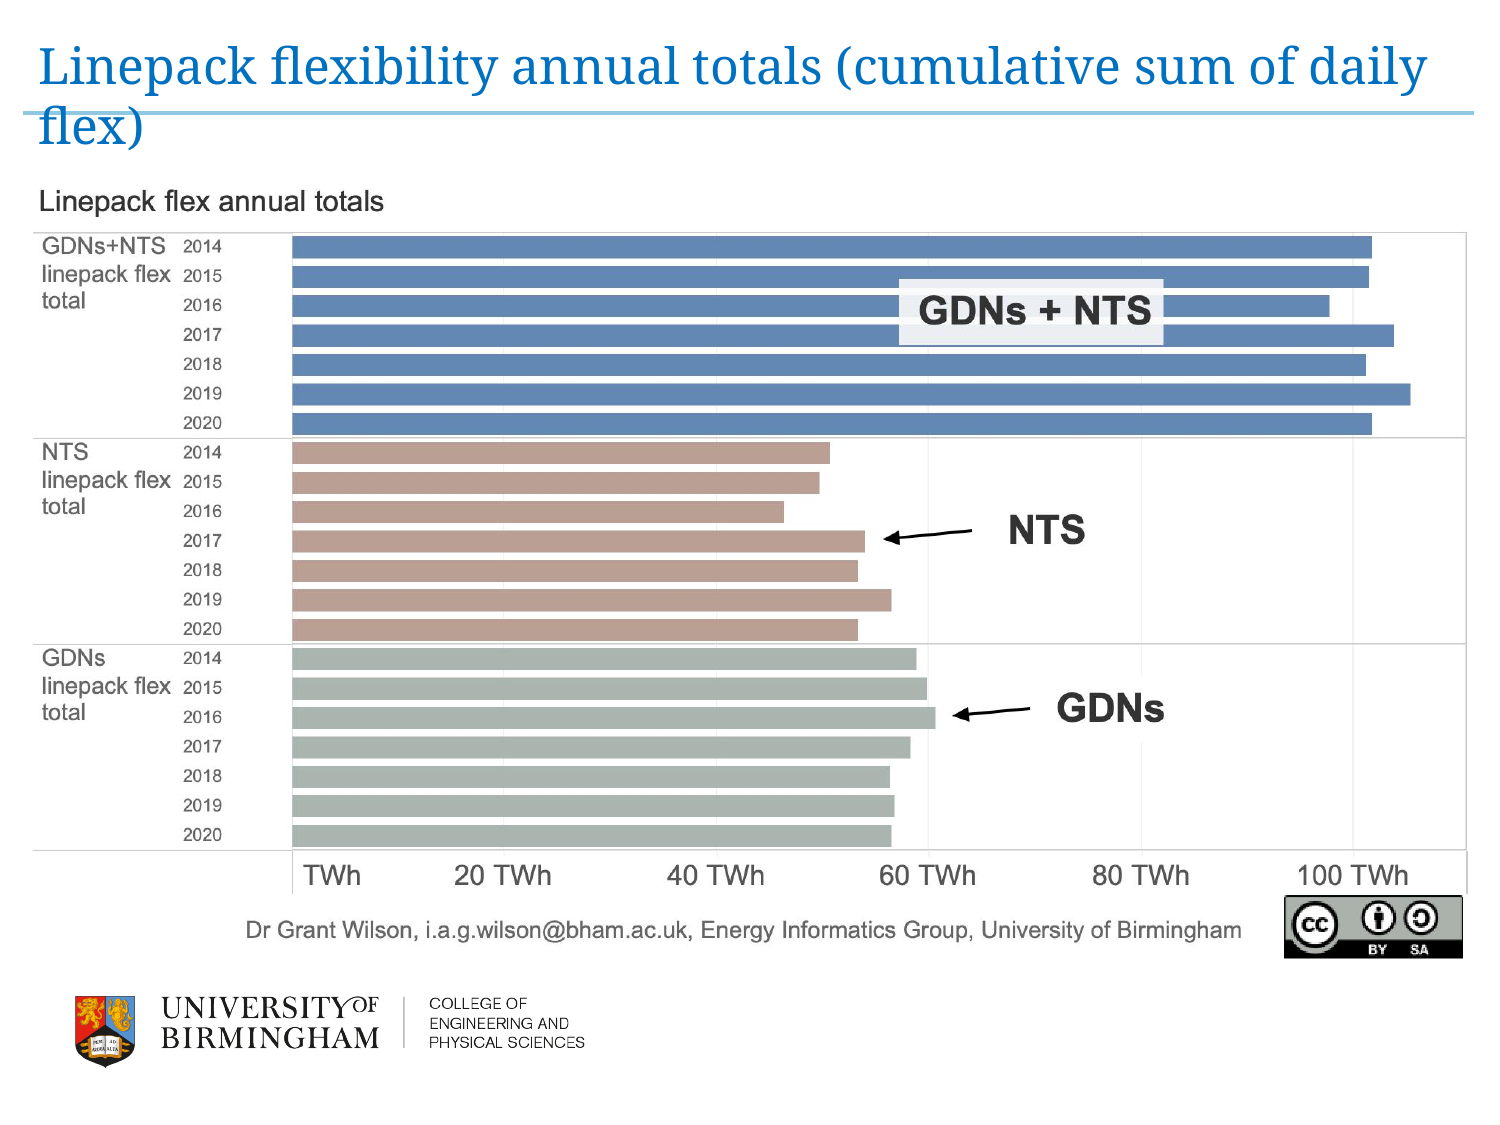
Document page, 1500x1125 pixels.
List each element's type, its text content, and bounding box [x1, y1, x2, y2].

picture [15, 158, 1485, 967]
title Linepack flexibility annual totals (cumulative sum of daily flex) [23, 27, 1474, 96]
